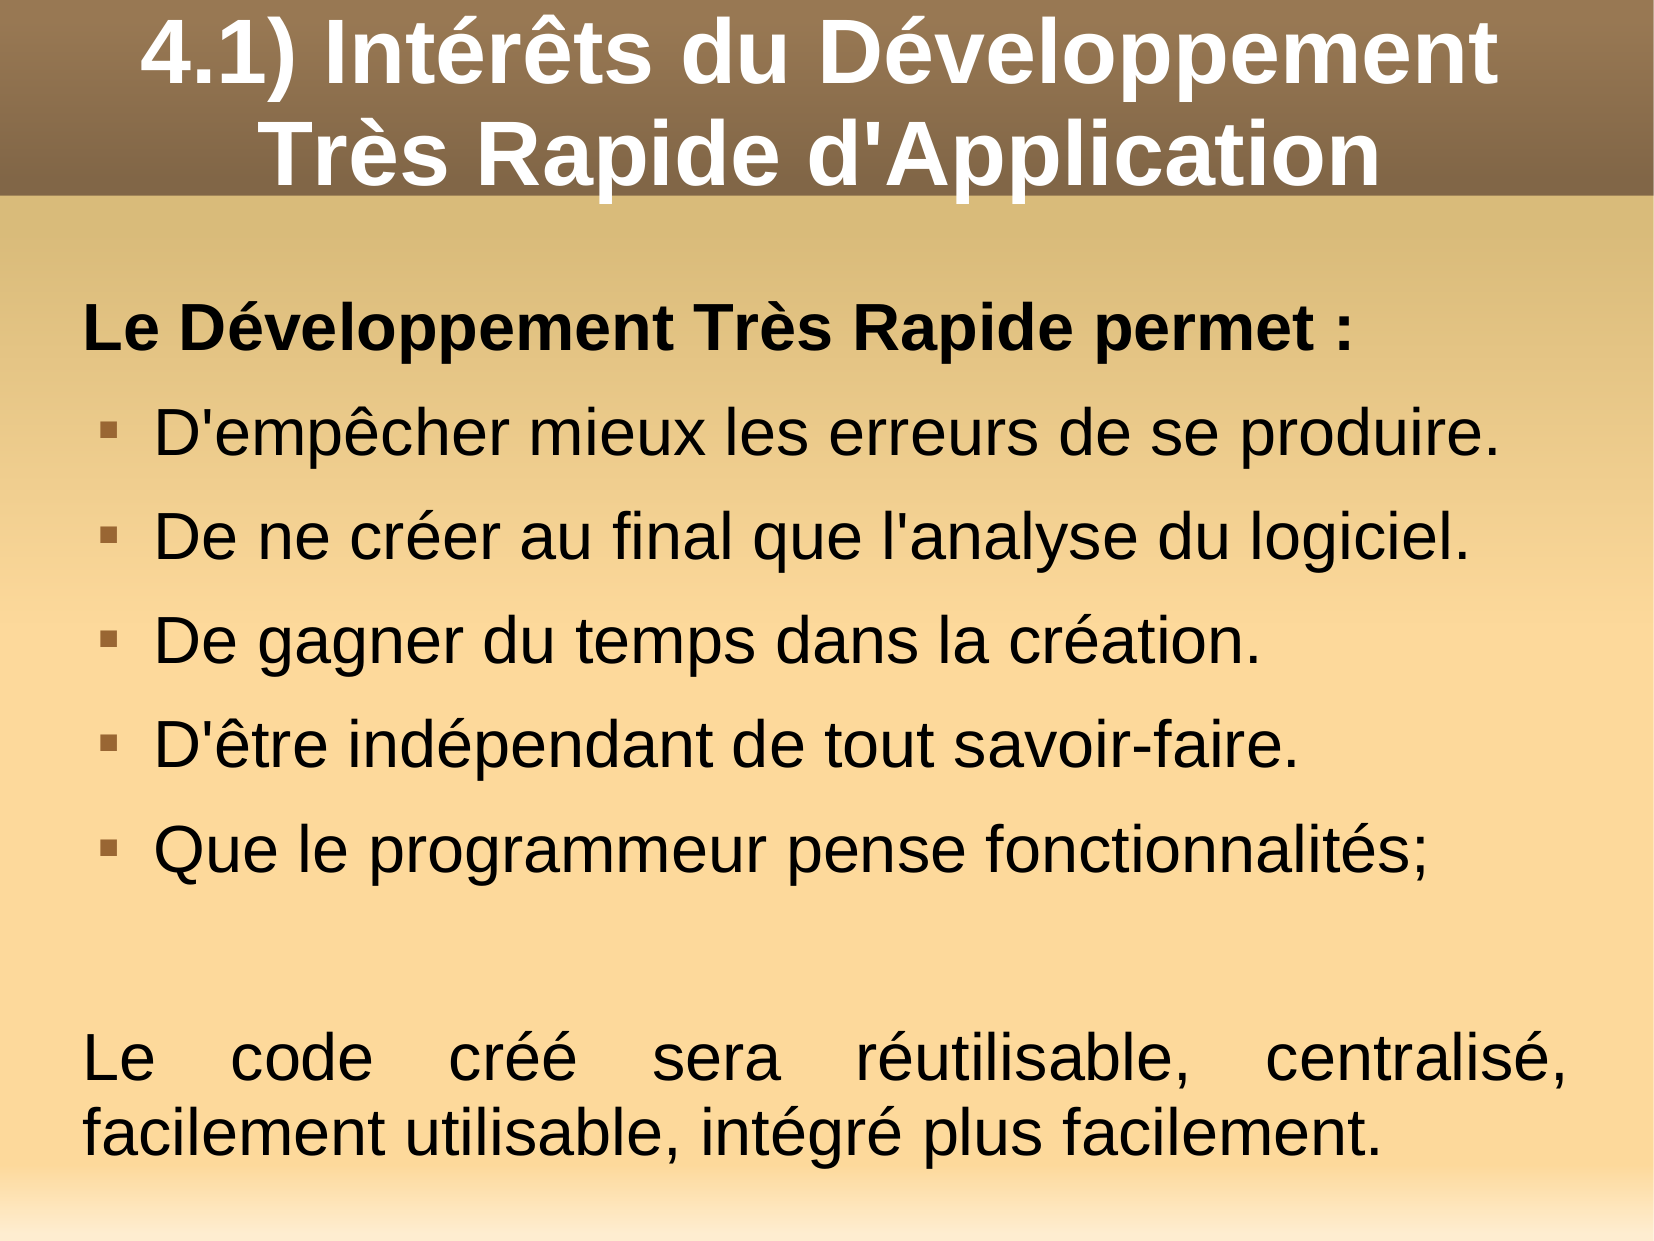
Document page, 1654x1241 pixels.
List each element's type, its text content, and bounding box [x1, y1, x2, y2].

picture [0, 0, 1654, 1241]
title 4.1) Intérêts du Développement Très Rapide d'Application [76, 0, 1565, 206]
list Le Développement Très Rapide permet : D'empêcher mieux les erreurs de se produire. De ne créer au final que l'analyse du logiciel. De gagner du temps dans la création. D'être indépendant de tout savoir-faire. Que le programmeur pense fonctionnalités; Le code créé sera réutilisable, centralisé, facilement utilisable, intégré plus facilement. [82, 290, 1571, 1170]
